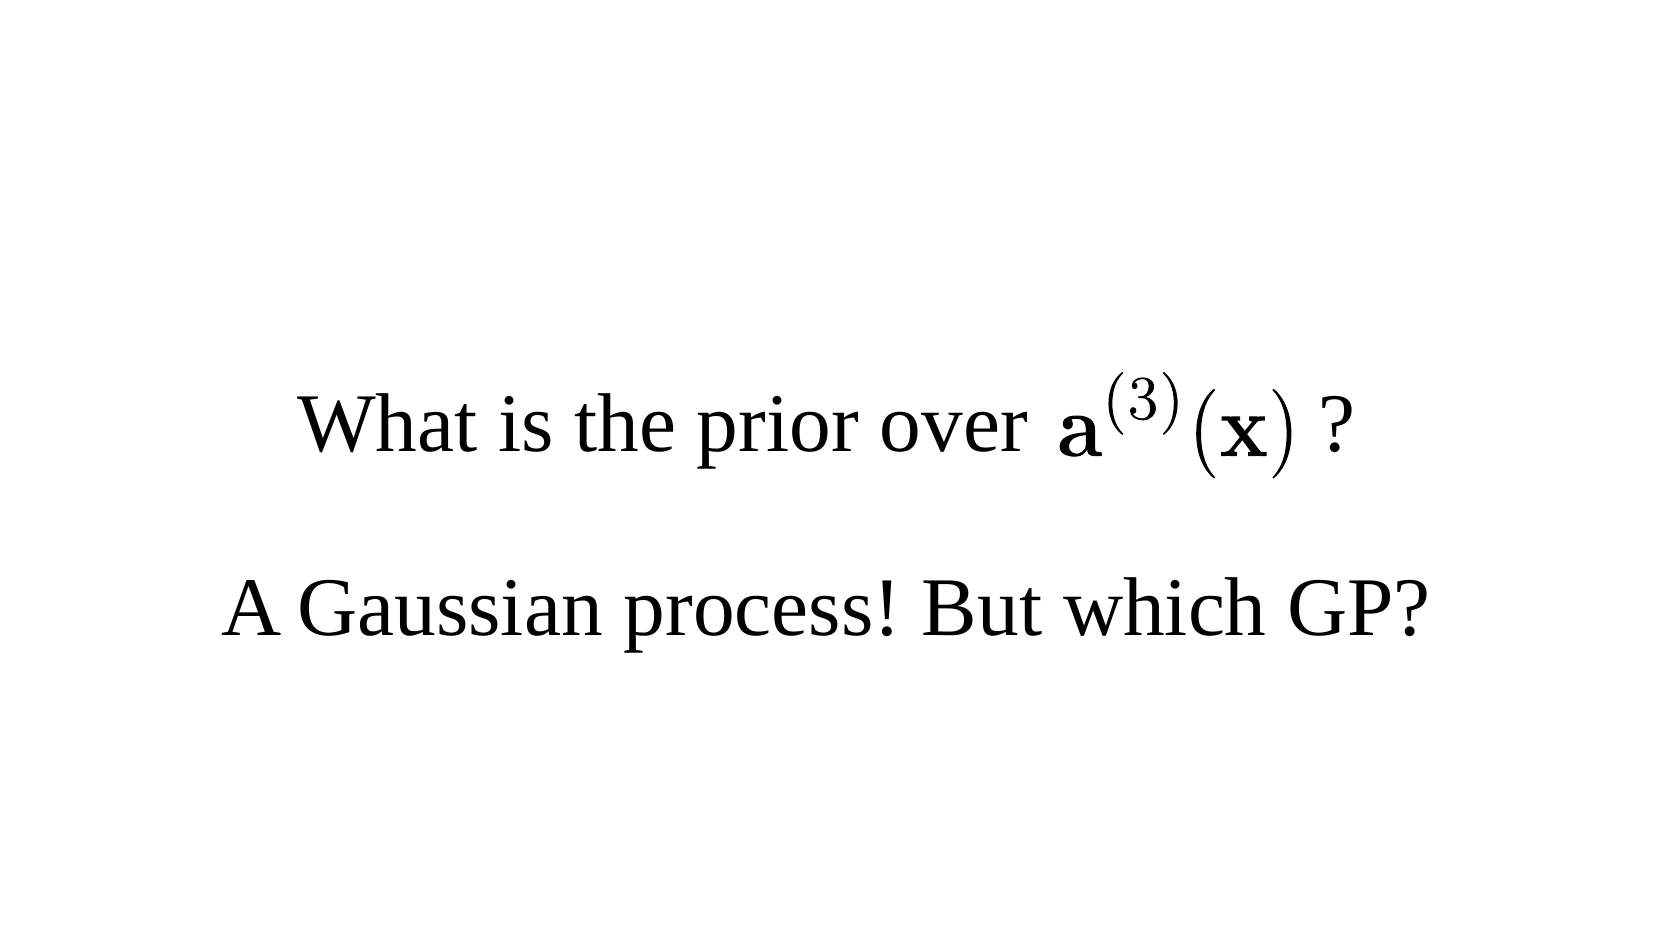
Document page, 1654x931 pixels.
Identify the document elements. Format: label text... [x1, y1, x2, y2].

text_box [1057, 371, 1300, 479]
subtitle What is the prior over ? A Gaussian process! But which GP? [82, 155, 1571, 876]
